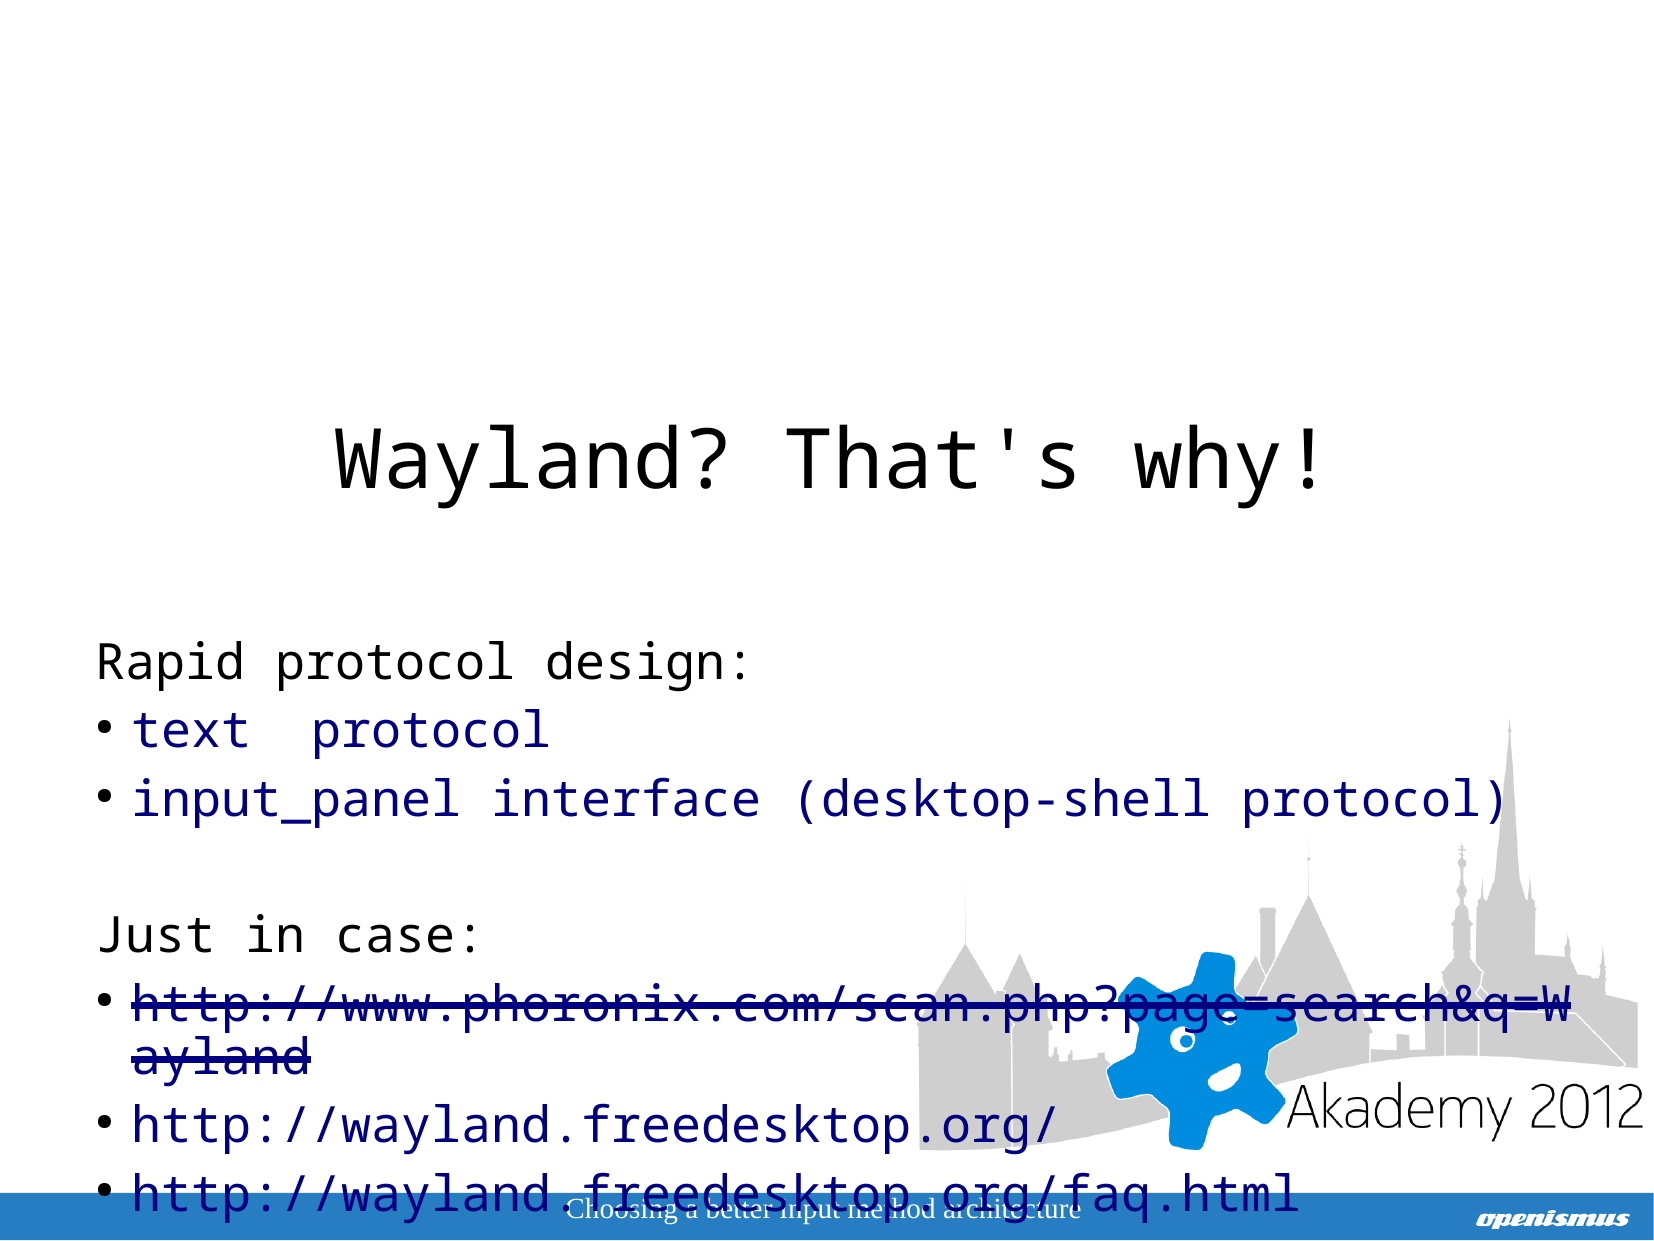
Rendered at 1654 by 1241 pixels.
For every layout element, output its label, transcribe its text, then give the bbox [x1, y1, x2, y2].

picture [1489, 997, 1502, 1002]
picture [1130, 1009, 1144, 1018]
picture [1130, 997, 1143, 1002]
picture [1431, 997, 1442, 1002]
picture [1220, 997, 1233, 1002]
picture [900, 1119, 904, 1138]
text_box Wayland? That's why! Rapid protocol design: text protocol input_panel interface (desktop-shell protocol) Just in case: http://www.phoronix.com/scan.php?page=search&q=Wayland http://wayland.freedesktop.org/ http://wayland.freedesktop.org/faq.html [80, 391, 1587, 974]
picture [1488, 1009, 1503, 1018]
picture [1041, 997, 1052, 1002]
picture [1310, 997, 1323, 1002]
picture [1457, 1009, 1469, 1018]
picture [1188, 1009, 1203, 1018]
picture [1010, 1009, 1024, 1018]
picture [1159, 1009, 1172, 1018]
picture [1070, 997, 1083, 1002]
picture [950, 997, 963, 1002]
picture [1460, 988, 1467, 999]
picture [900, 660, 1647, 1187]
picture [1010, 997, 1023, 1002]
picture [1339, 1009, 1352, 1018]
picture [1070, 1009, 1084, 1018]
picture [1189, 997, 1202, 1002]
picture [1476, 1210, 1630, 1229]
picture [919, 1009, 932, 1018]
